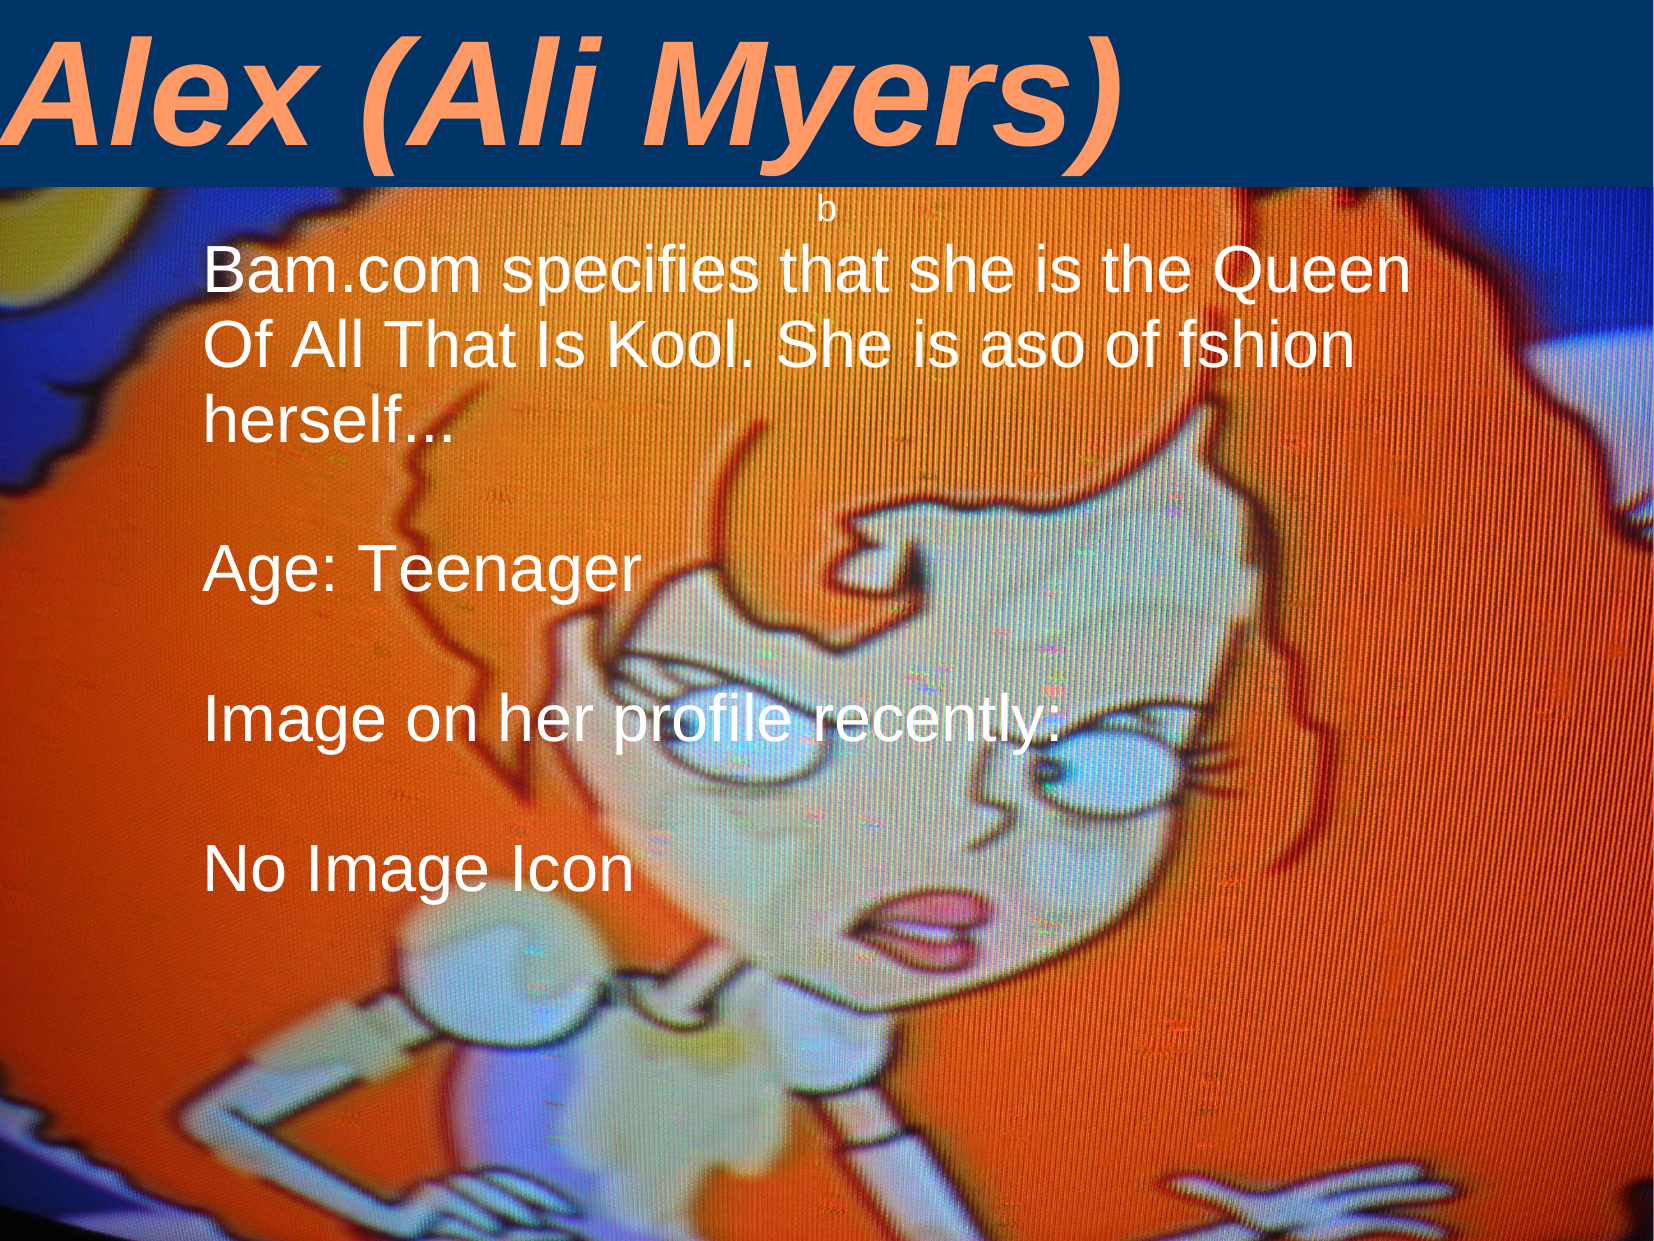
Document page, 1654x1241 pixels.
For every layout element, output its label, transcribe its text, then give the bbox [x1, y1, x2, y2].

title Alex (Ali Myers) [0, 0, 1654, 187]
text_box Bam.com specifies that she is the Queen Of All That Is Kool. She is aso of fshion herself... Age: Teenager Image on her profile recently: No Image Icon [187, 225, 1463, 913]
picture [0, 187, 1654, 1241]
